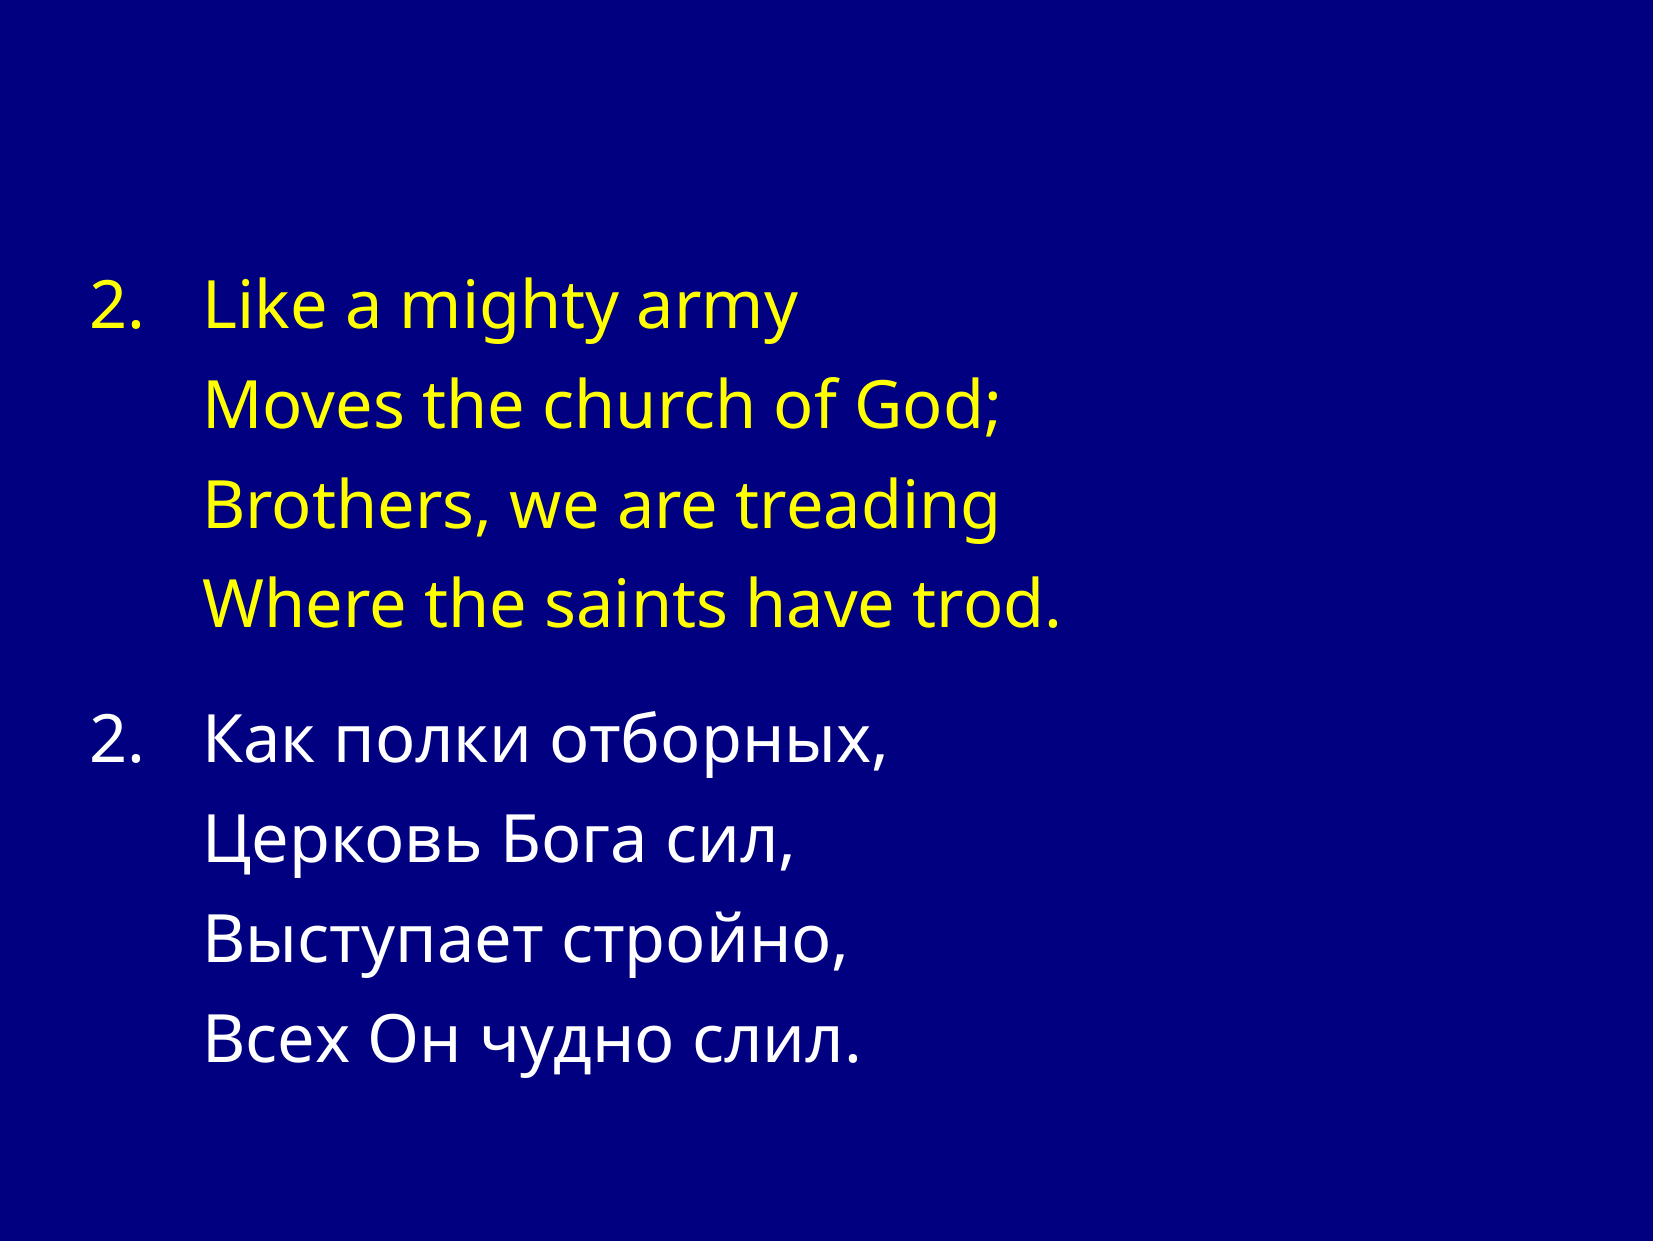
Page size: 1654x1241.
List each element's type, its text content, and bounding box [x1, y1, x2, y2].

text_box 2. Like a mighty army Moves the church of God; Brothers, we are treading Where the saints have trod. [75, 150, 1576, 638]
text_box 2. Как полки отборных, Церковь Бога сил, Выступает стройно, Всех Он чудно слил. [75, 675, 1576, 1163]
